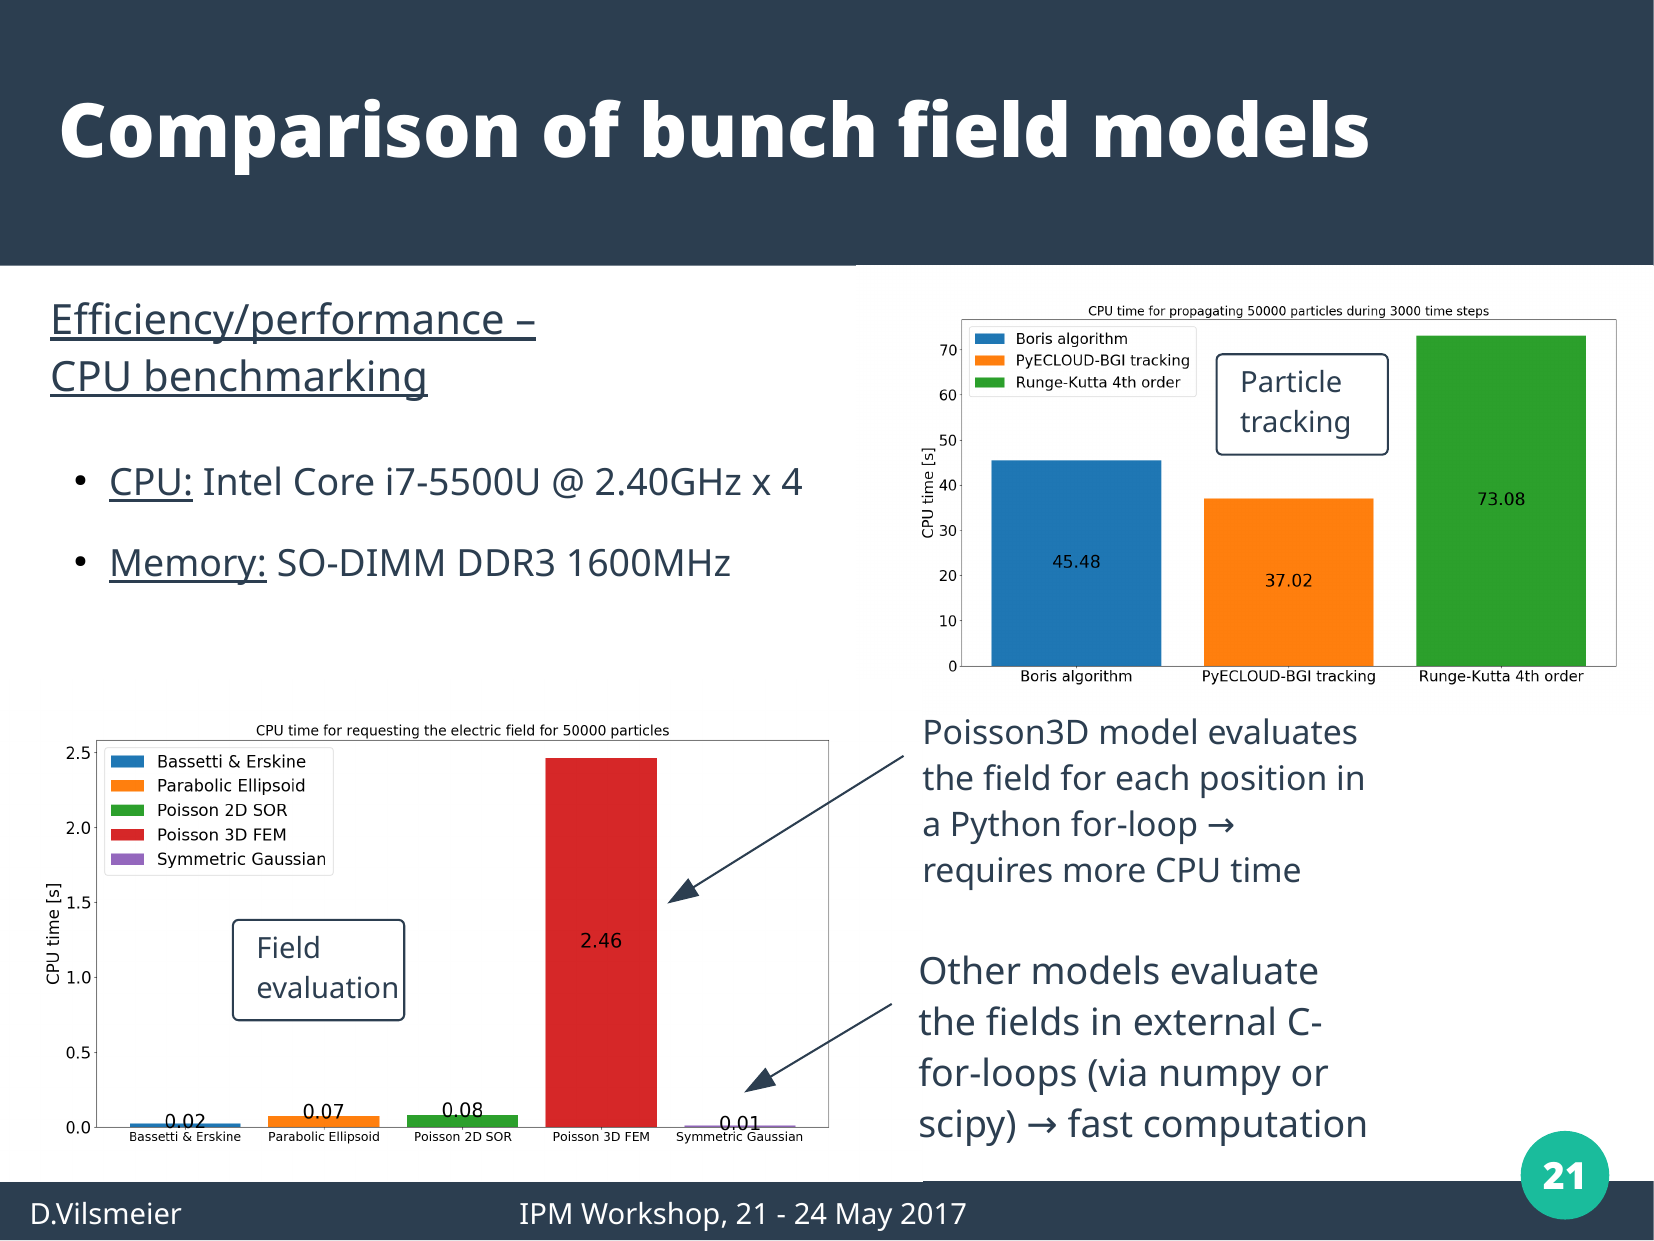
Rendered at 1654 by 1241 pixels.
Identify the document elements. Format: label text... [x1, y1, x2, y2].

title Comparison of bunch field models [59, 49, 1595, 207]
list Particle tracking [1240, 361, 1427, 480]
list Efficiency/performance – CPU benchmarking [50, 289, 591, 414]
list Field evaluation [256, 927, 443, 1046]
list Poisson3D model evaluates the field for each position in a Python for-loop → requires more CPU time [922, 708, 1374, 916]
picture [0, 265, 1654, 1182]
list Particle tracking [1240, 361, 1386, 453]
list Other models evaluate the fields in external C-for-loops (via numpy or scipy) → fast computation [918, 944, 1371, 1152]
text_box [1218, 356, 1386, 453]
text_box CPU: Intel Core i7-5500U @ 2.40GHz x 4 Memory: SO-DIMM DDR3 1600MHz [59, 448, 857, 621]
text_box [234, 921, 403, 1019]
list Field evaluation [256, 927, 403, 1019]
